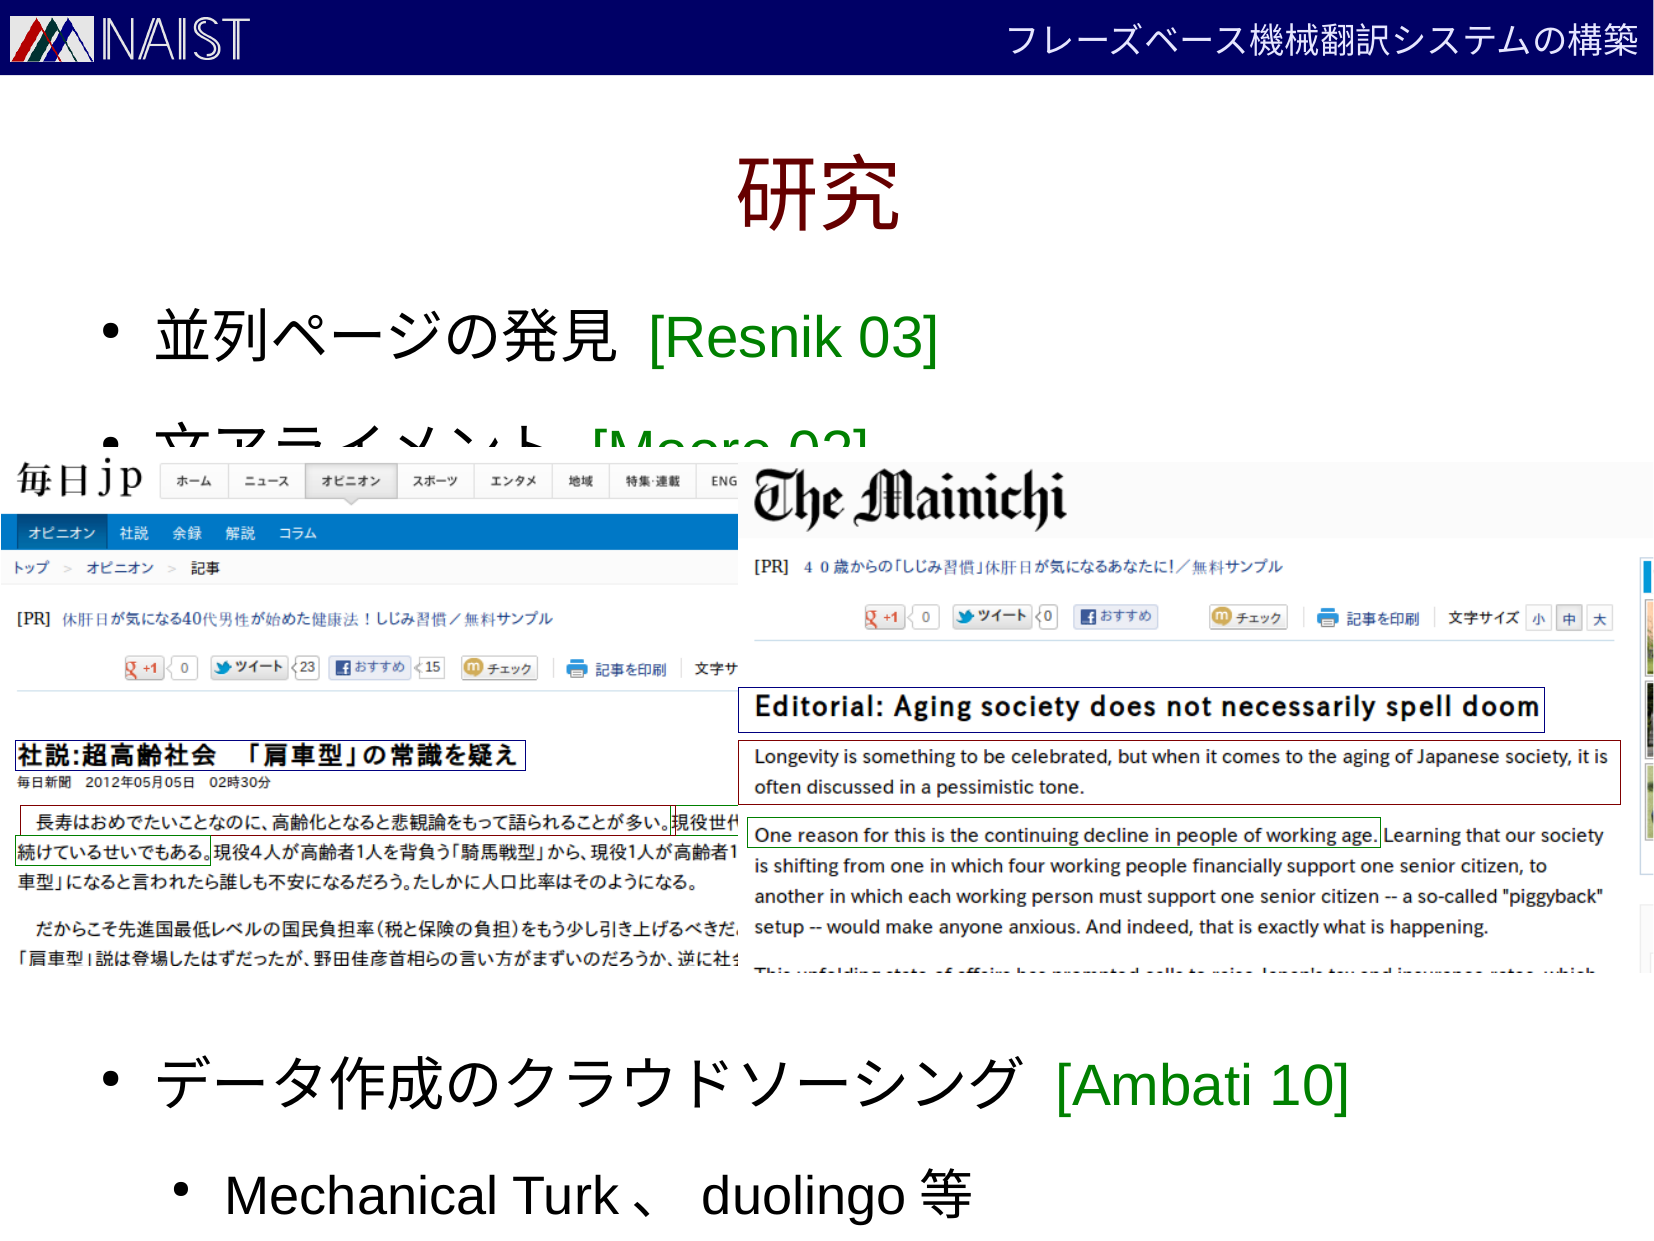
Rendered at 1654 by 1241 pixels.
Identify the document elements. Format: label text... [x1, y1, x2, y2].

list 並列ページの発見 [Resnik 03] 文アライメント [Moore 02] データ作成のクラウドソーシング [Ambati 10] Mechanical Turk、duolingo等 [82, 966, 1571, 1155]
picture [102, 17, 251, 60]
picture [10, 16, 94, 62]
list 並列ページの発見 [Resnik 03] 文アライメント [Moore 02] データ作成のクラウドソーシング [Ambati 10] Mechanical Turk、duolingo等 [82, 290, 1571, 462]
title 研究 [75, 92, 1564, 285]
picture [1, 447, 1654, 973]
